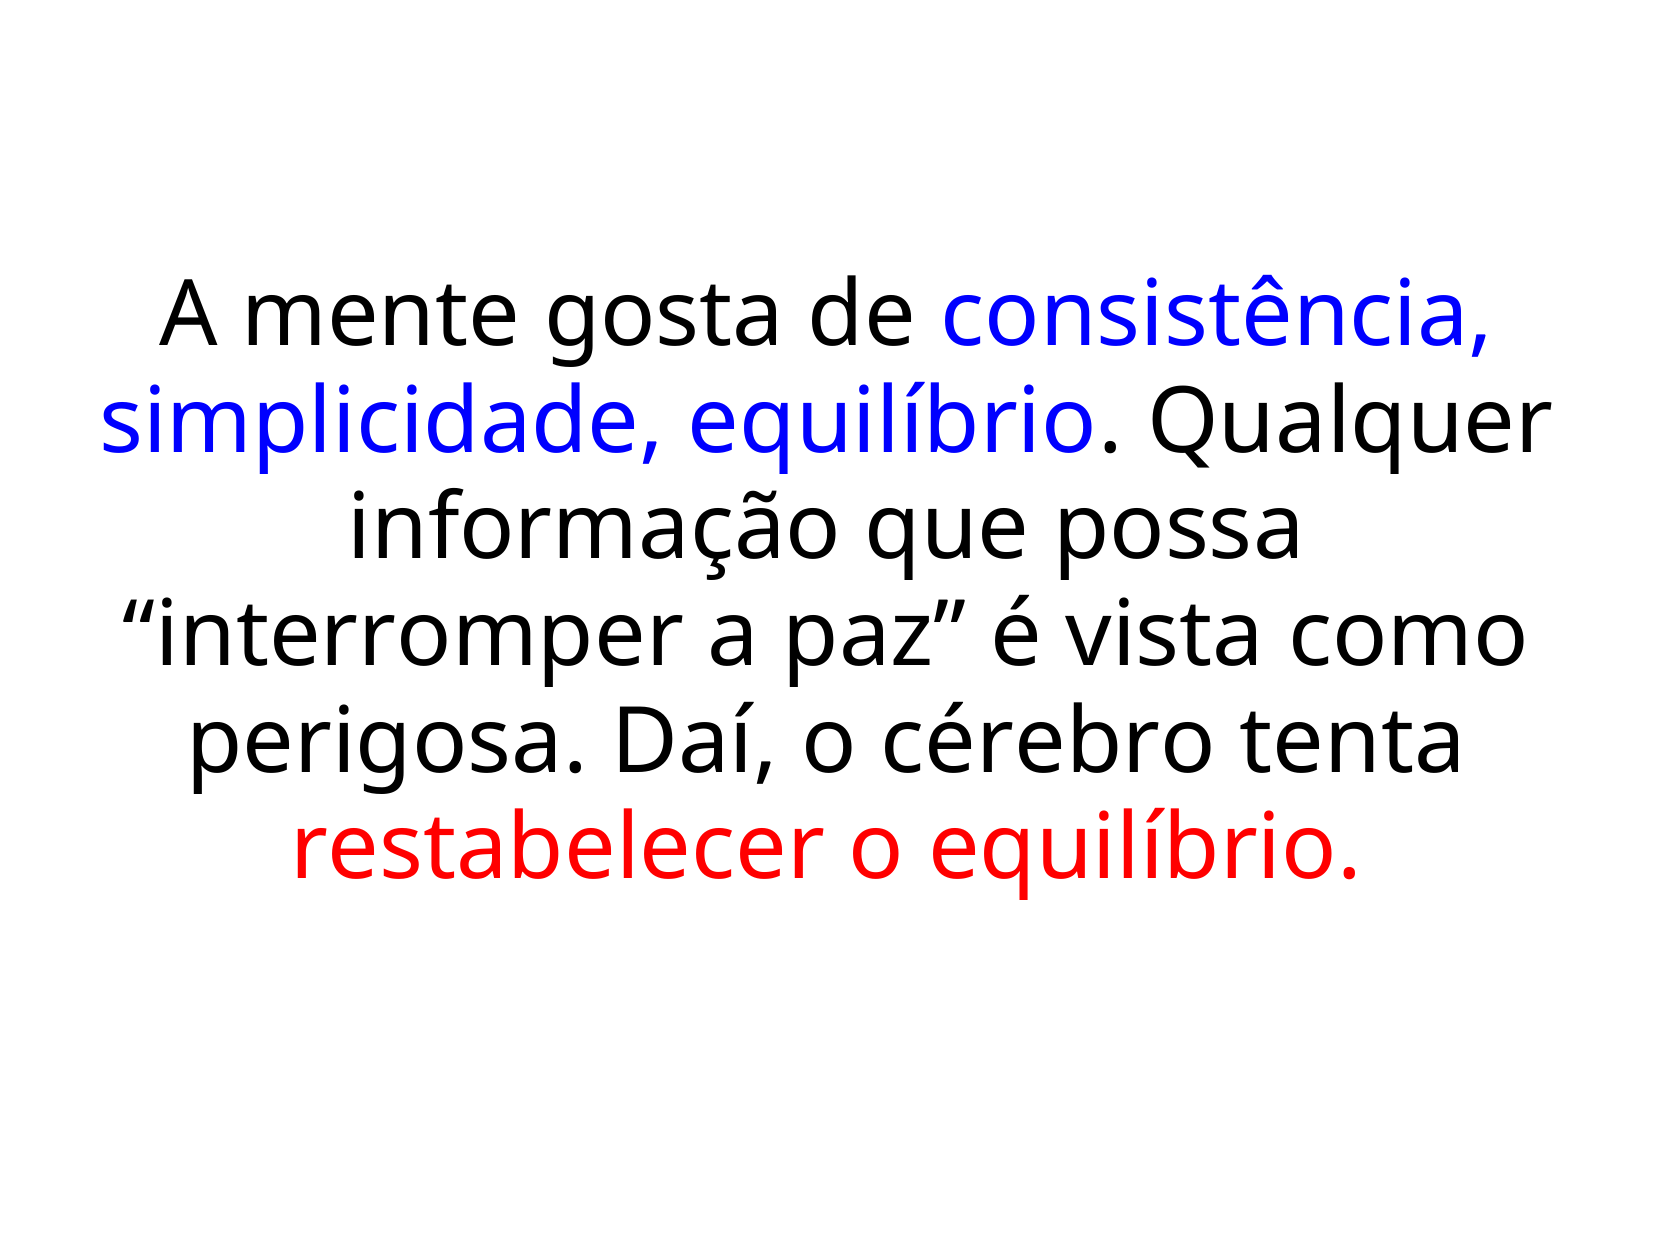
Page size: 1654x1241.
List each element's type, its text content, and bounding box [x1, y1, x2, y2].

text_box A mente gosta de consistência, simplicidade, equilíbrio. Qualquer informação que possa “interromper a paz” é vista como perigosa. Daí, o cérebro tenta restabelecer o equilíbrio. [82, 258, 1571, 900]
